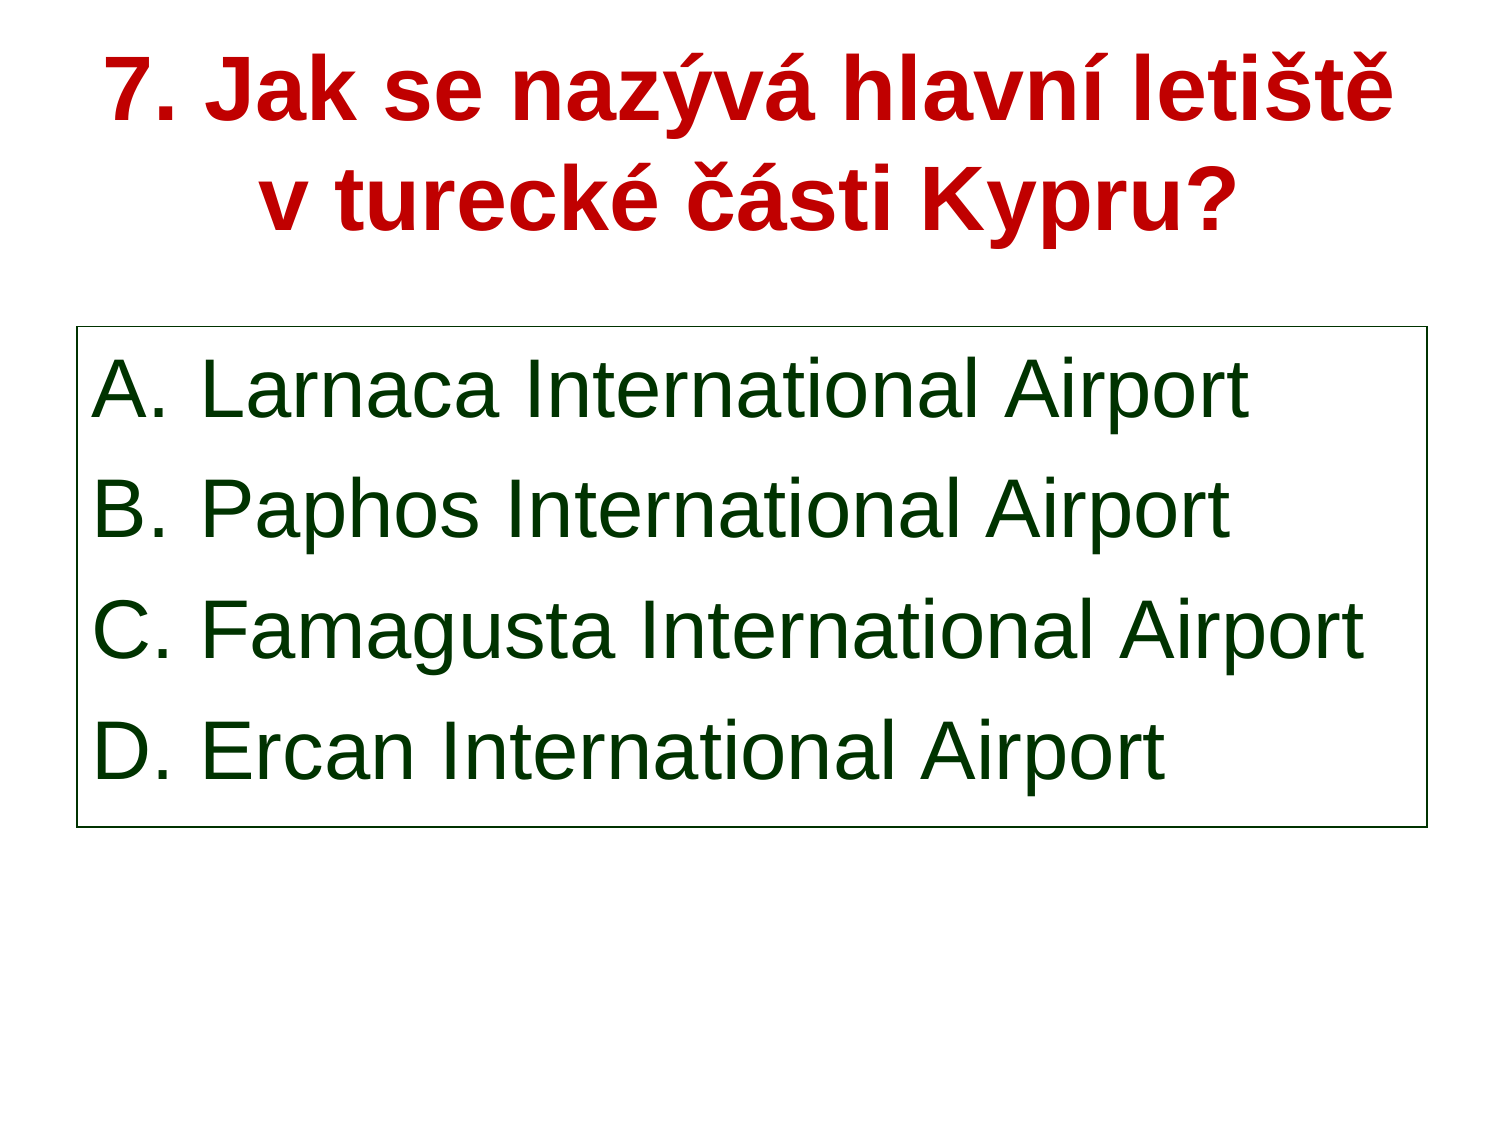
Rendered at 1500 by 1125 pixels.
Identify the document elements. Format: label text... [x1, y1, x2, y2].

title 7. Jak se nazývá hlavní letiště v turecké části Kypru? [75, 21, 1426, 257]
list Larnaca International Airport Paphos International Airport Famagusta International Airport Ercan International Airport [76, 326, 1427, 828]
